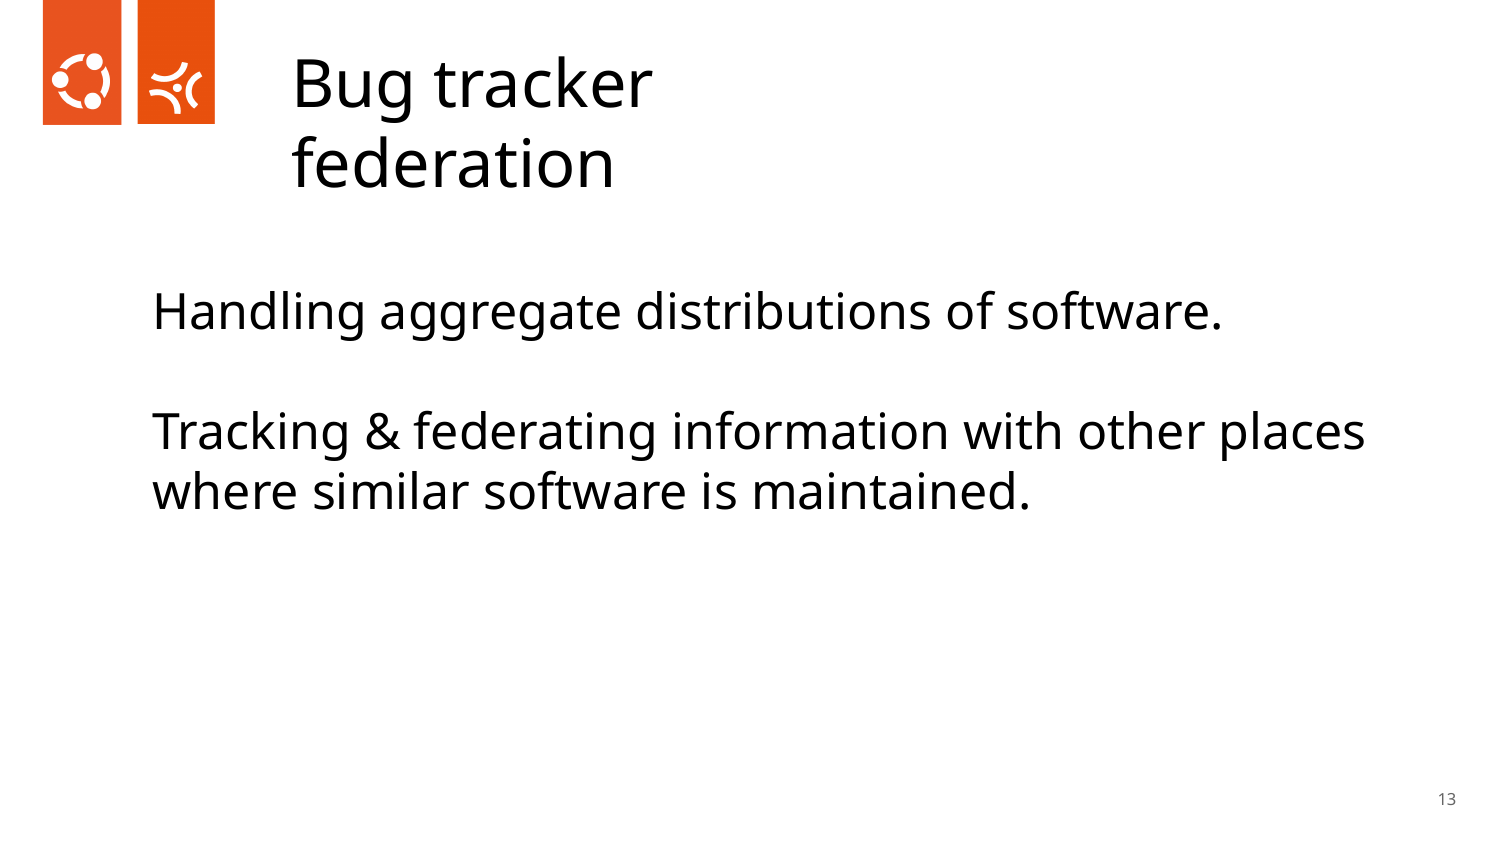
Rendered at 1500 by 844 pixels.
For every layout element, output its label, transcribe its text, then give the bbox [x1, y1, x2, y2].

title Bug tracker federation [291, 40, 986, 124]
text_box Handling aggregate distributions of software. Tracking & federating information with other places where similar software is maintained. [137, 264, 1416, 827]
slide_number <number> [1381, 773, 1472, 839]
picture [137, 0, 216, 124]
